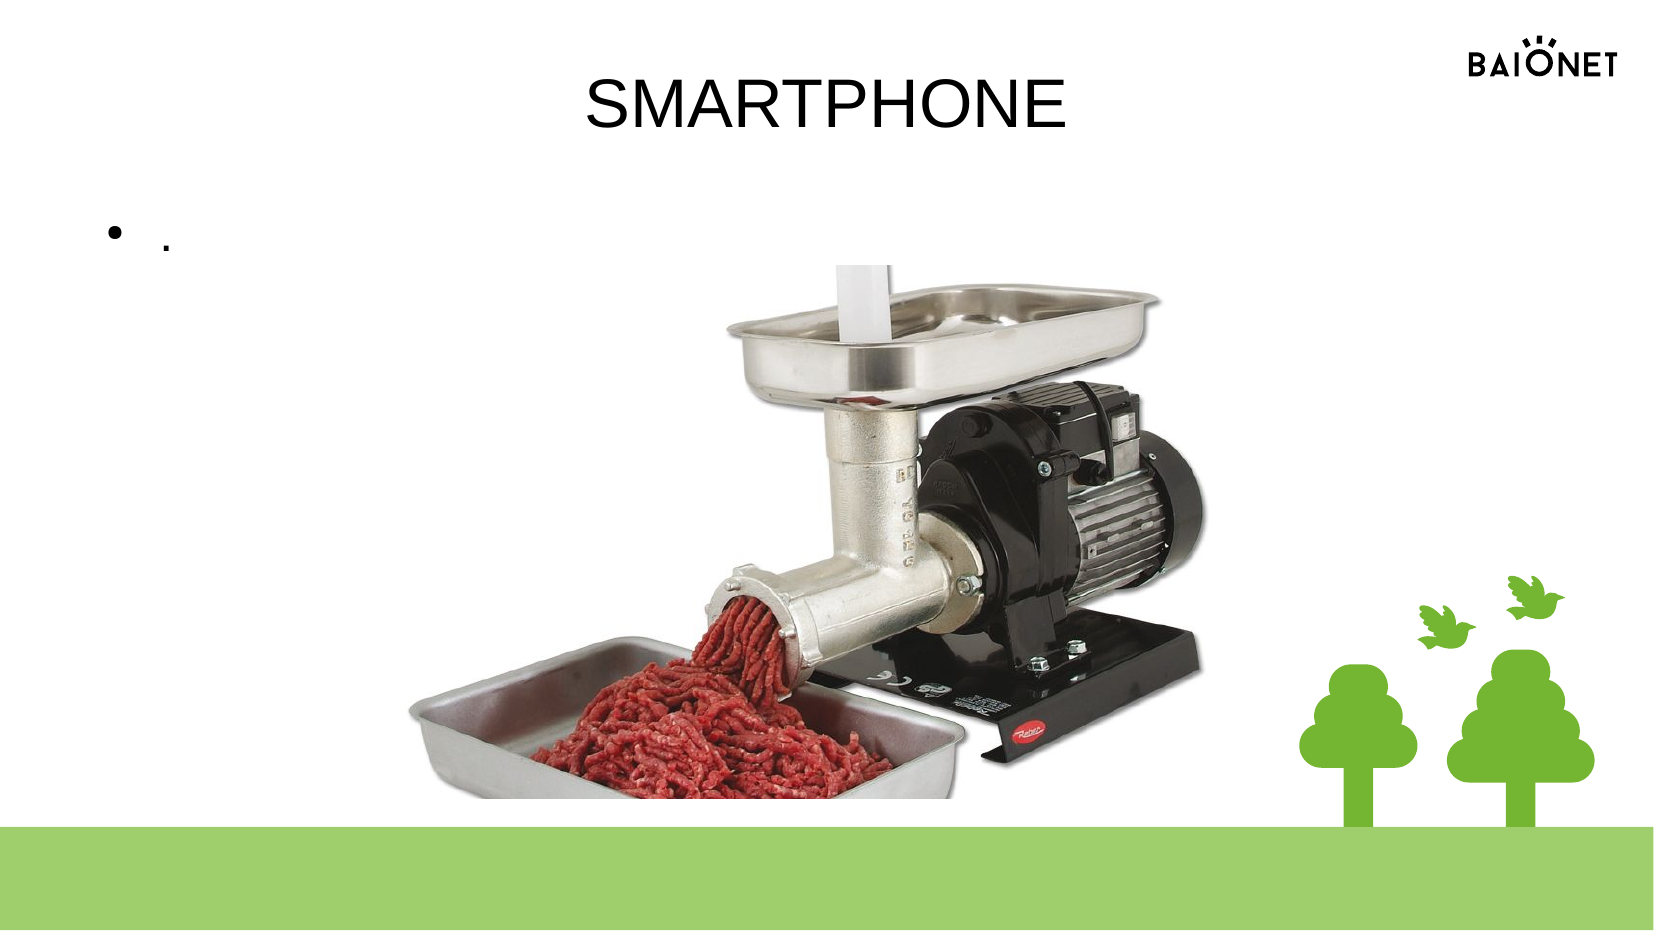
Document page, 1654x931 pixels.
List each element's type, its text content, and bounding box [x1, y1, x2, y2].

title SMARTPHONE [88, 29, 1565, 178]
list . [88, 206, 1565, 739]
picture [324, 265, 1271, 799]
picture [1461, 29, 1625, 82]
